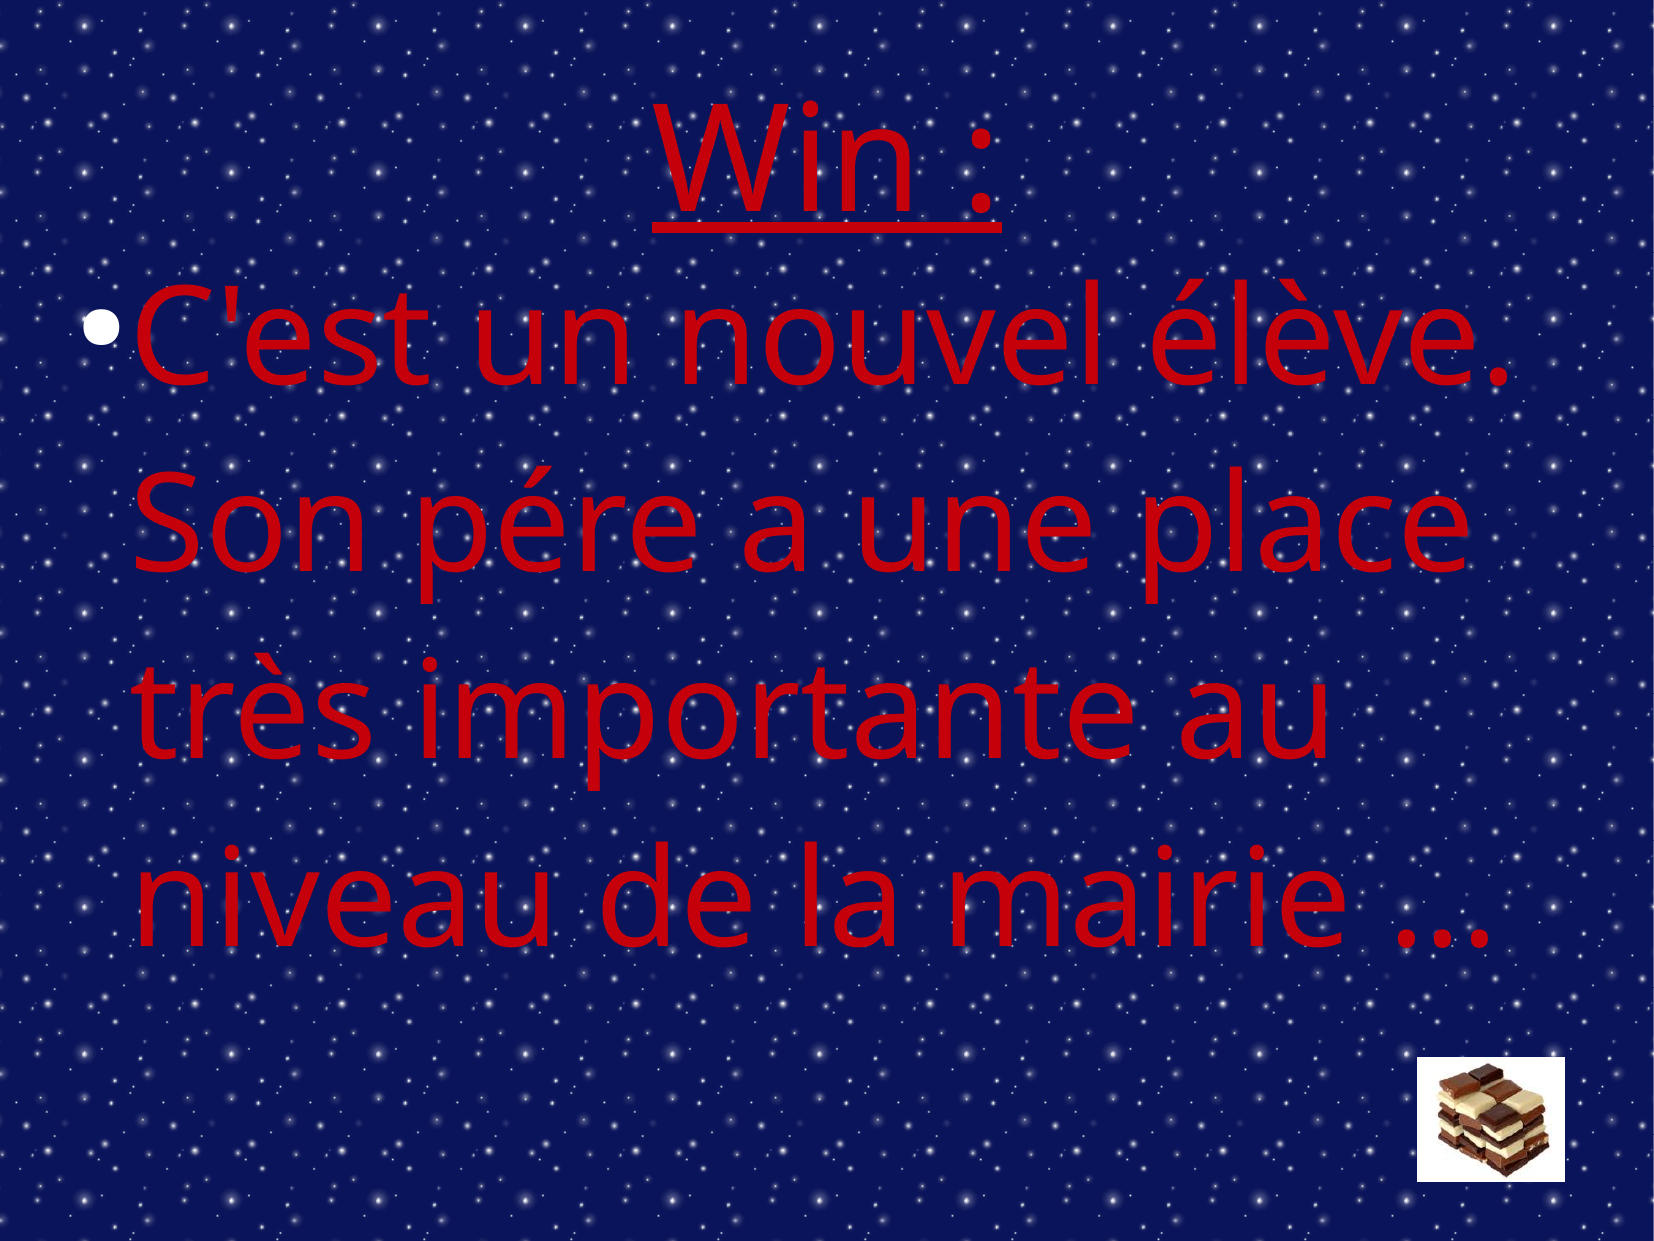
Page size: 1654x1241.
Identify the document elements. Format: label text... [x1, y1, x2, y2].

title Win : [82, 49, 1571, 257]
picture [0, 0, 1654, 1241]
list C'est un nouvel élève. Son pére a une place très importante au niveau de la mairie ... [59, 237, 1565, 1241]
